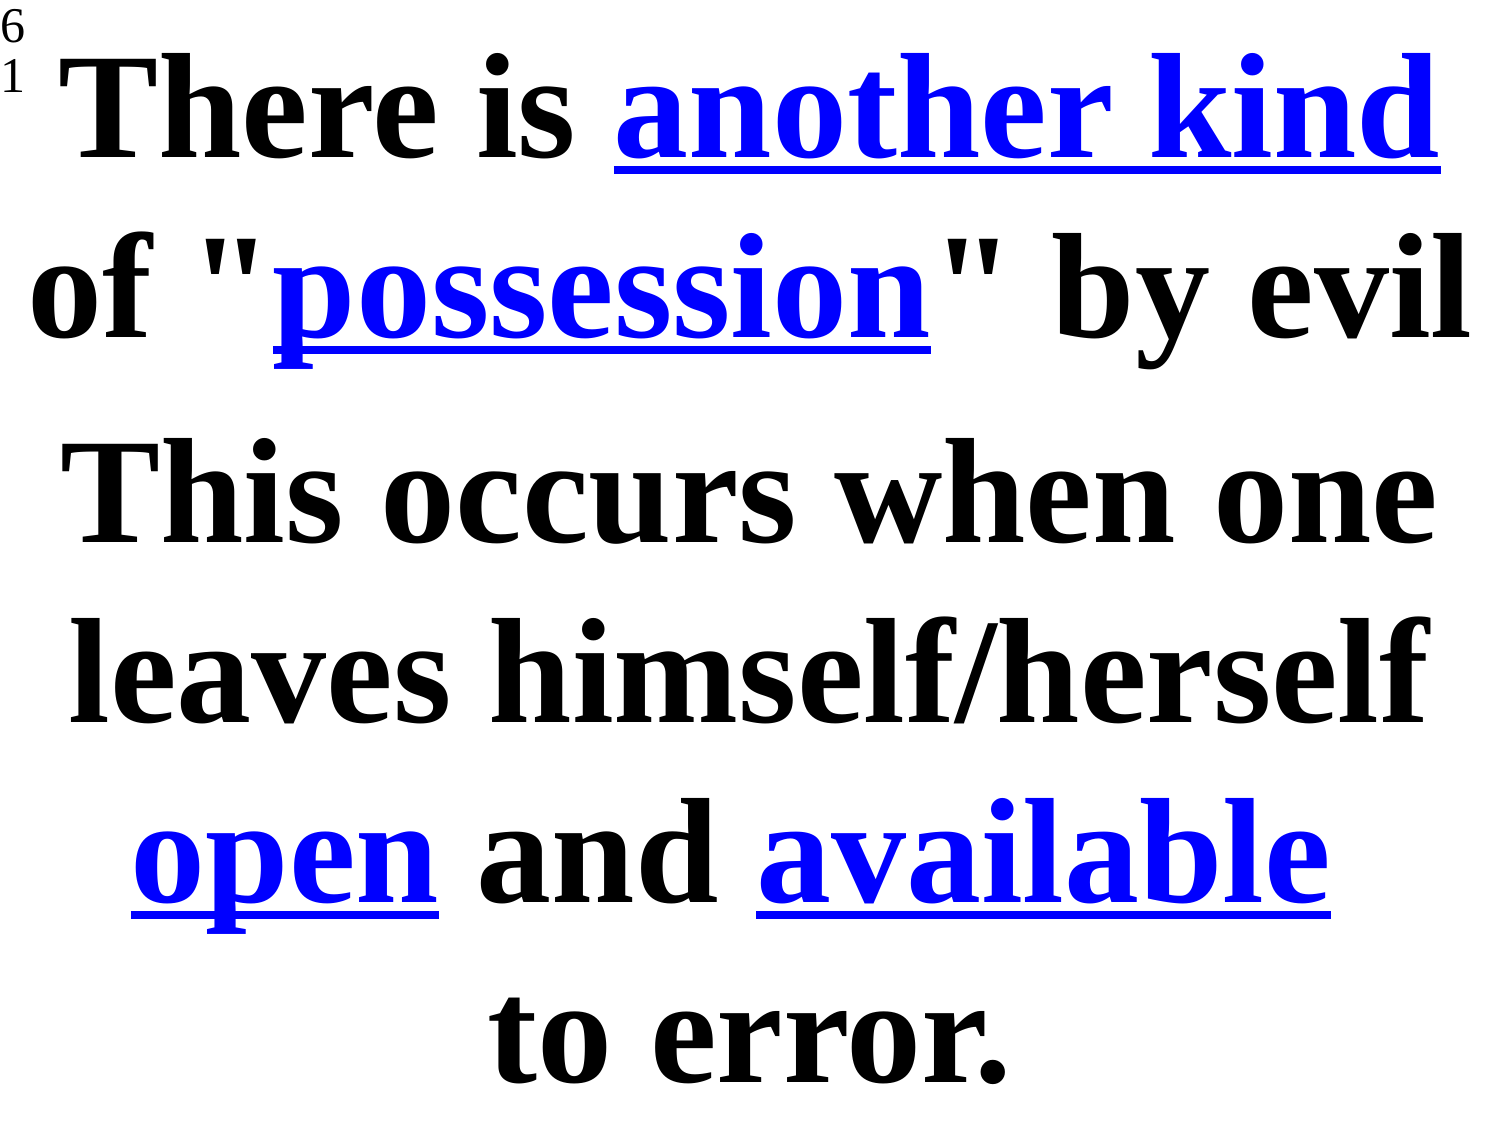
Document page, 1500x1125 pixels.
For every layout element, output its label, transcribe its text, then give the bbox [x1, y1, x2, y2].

text_box There is another kind of "possession" by evil This occurs when one leaves himself/herself open and available to error. [0, 0, 1500, 1125]
